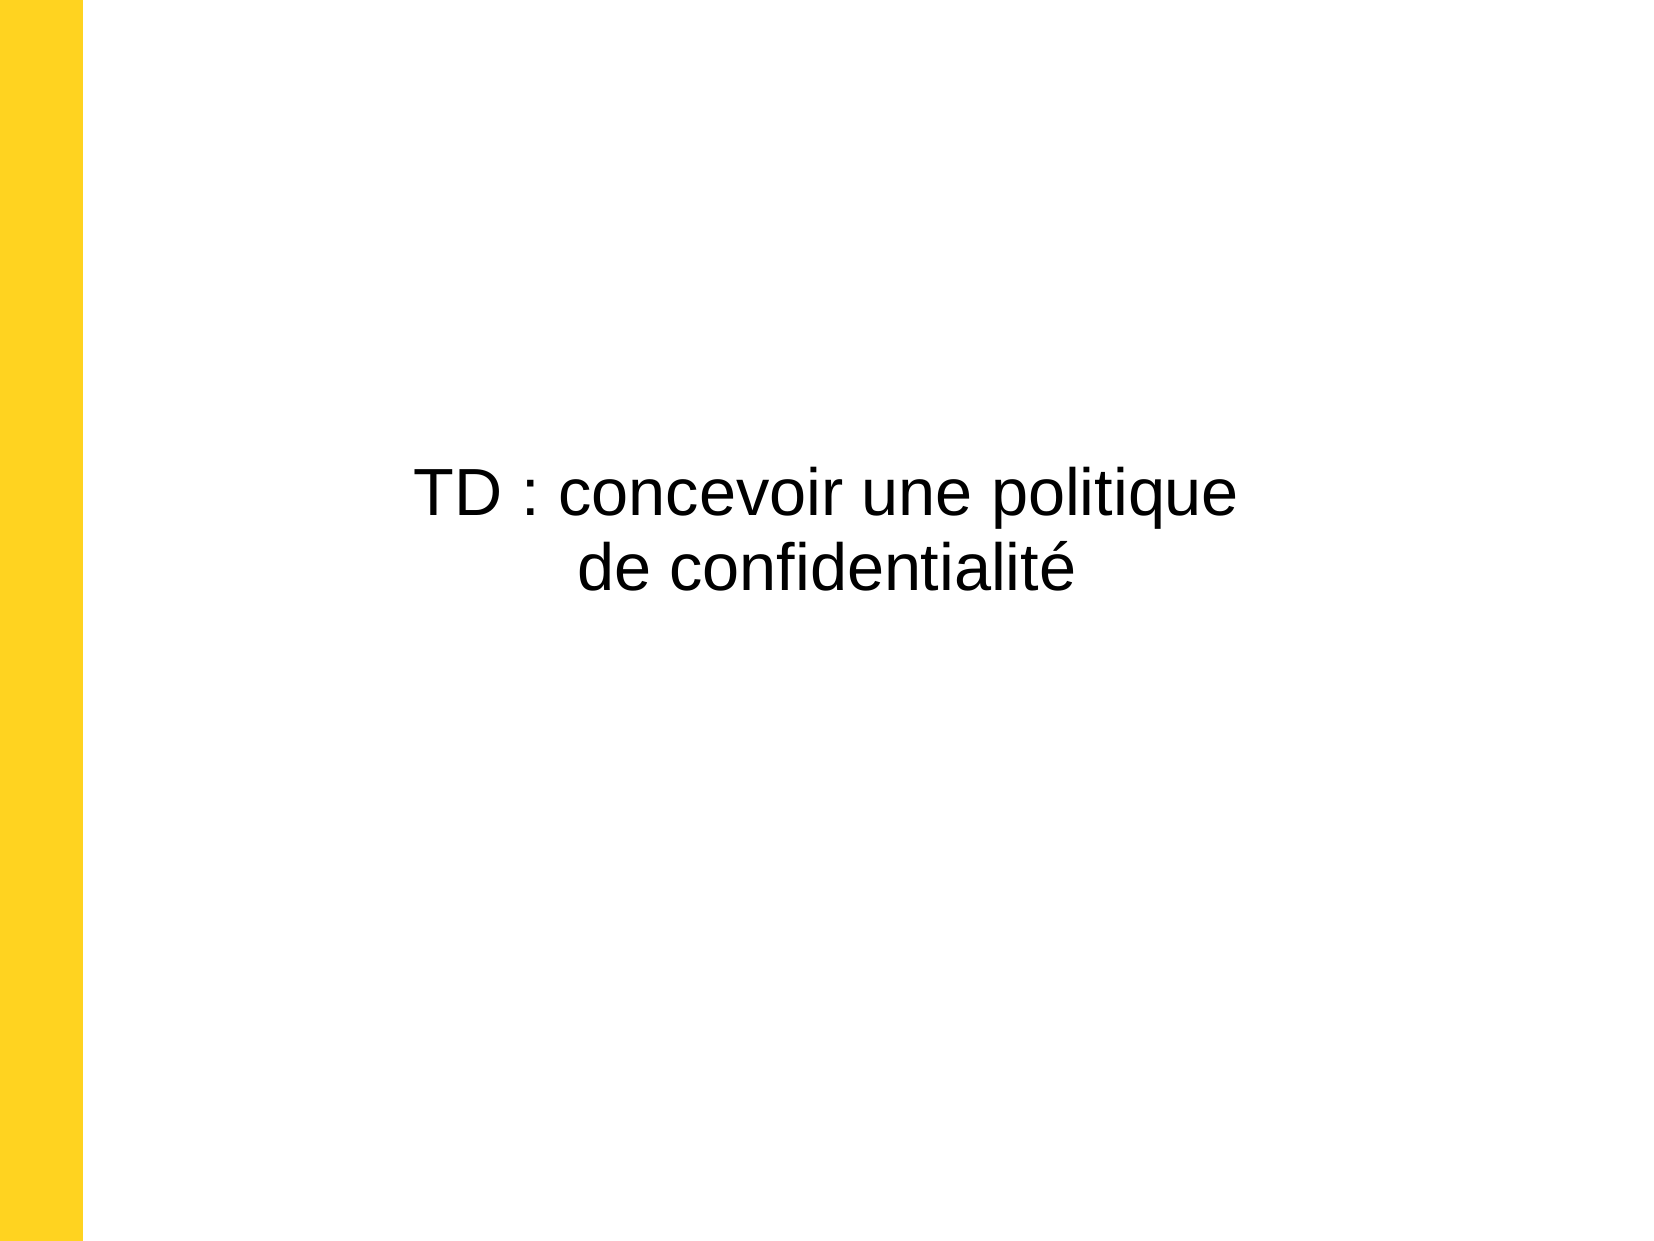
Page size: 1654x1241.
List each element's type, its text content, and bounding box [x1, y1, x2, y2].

subtitle TD : concevoir une politique de confidentialité [83, 49, 1571, 1010]
text_box [0, 0, 83, 1241]
